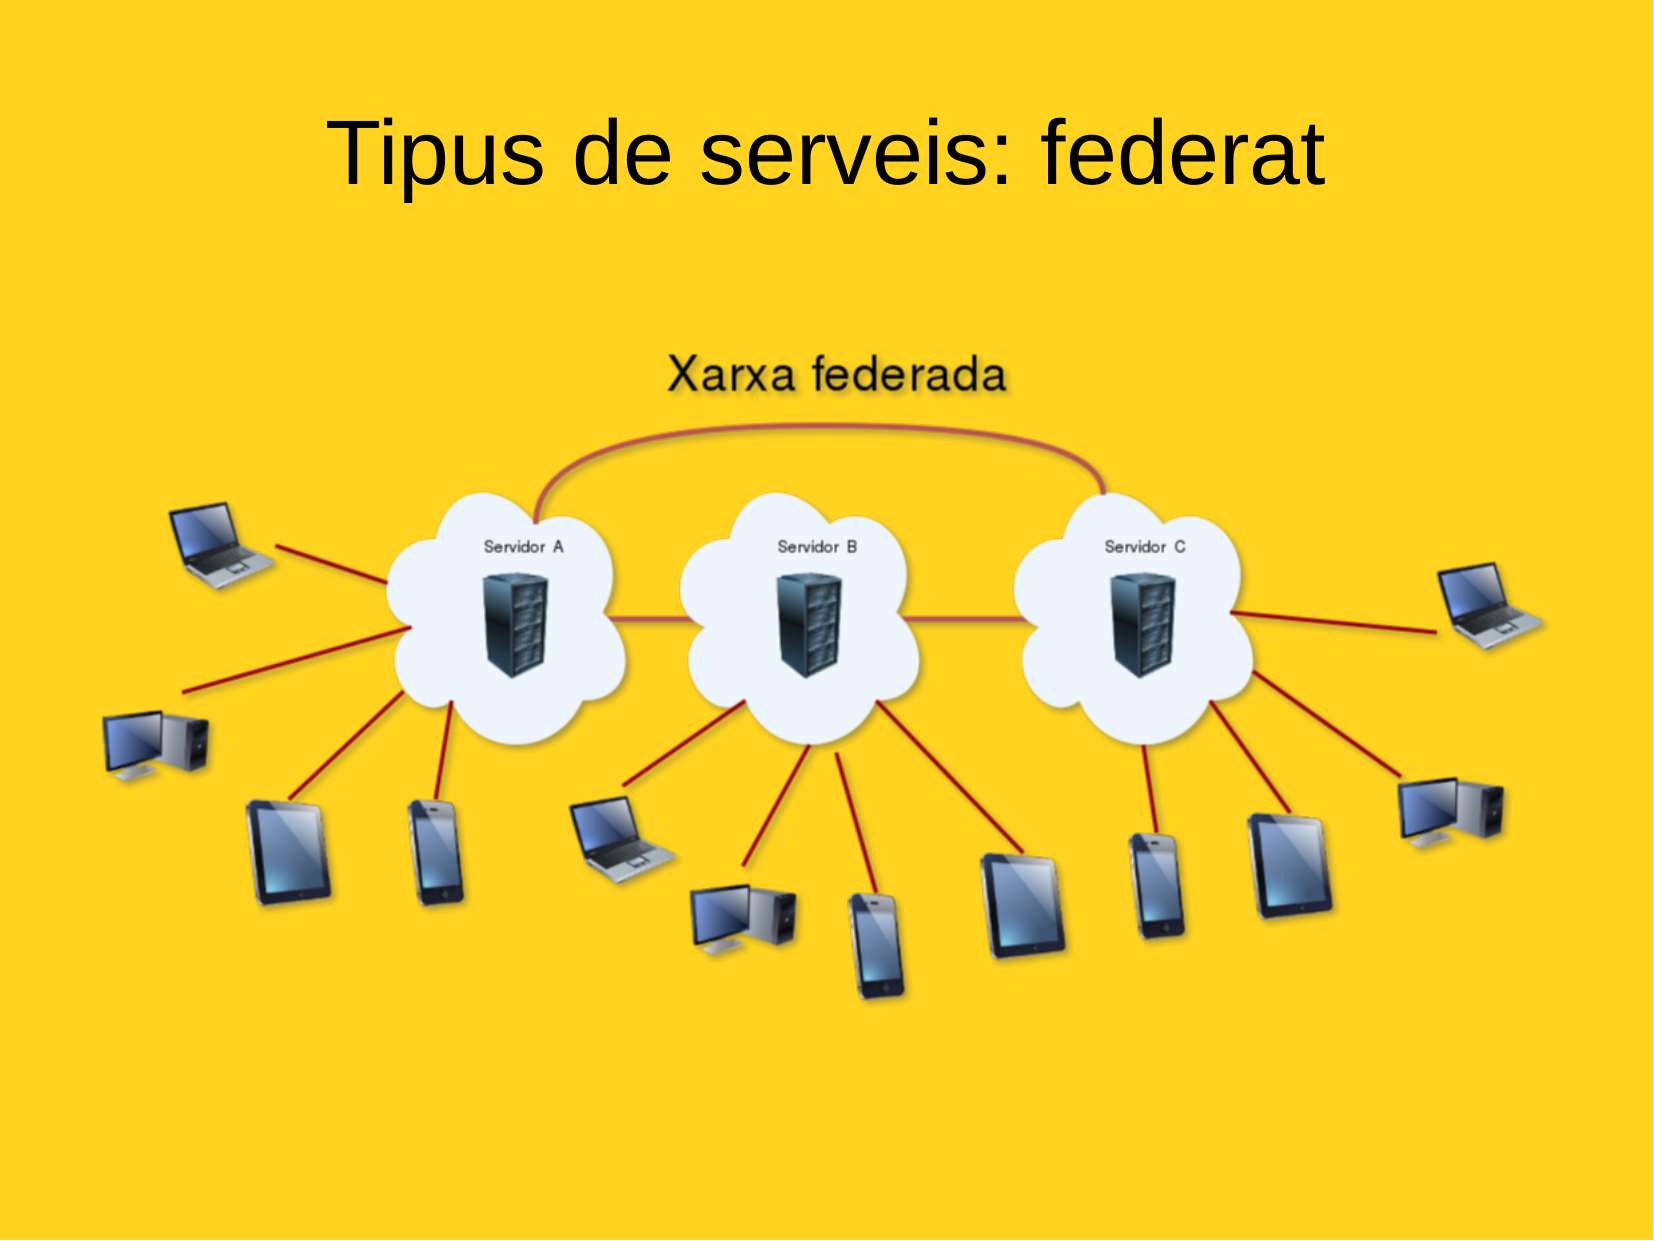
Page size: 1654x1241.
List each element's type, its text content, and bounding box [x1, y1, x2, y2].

title Tipus de serveis: federat [82, 49, 1571, 257]
picture [100, 290, 1554, 1010]
